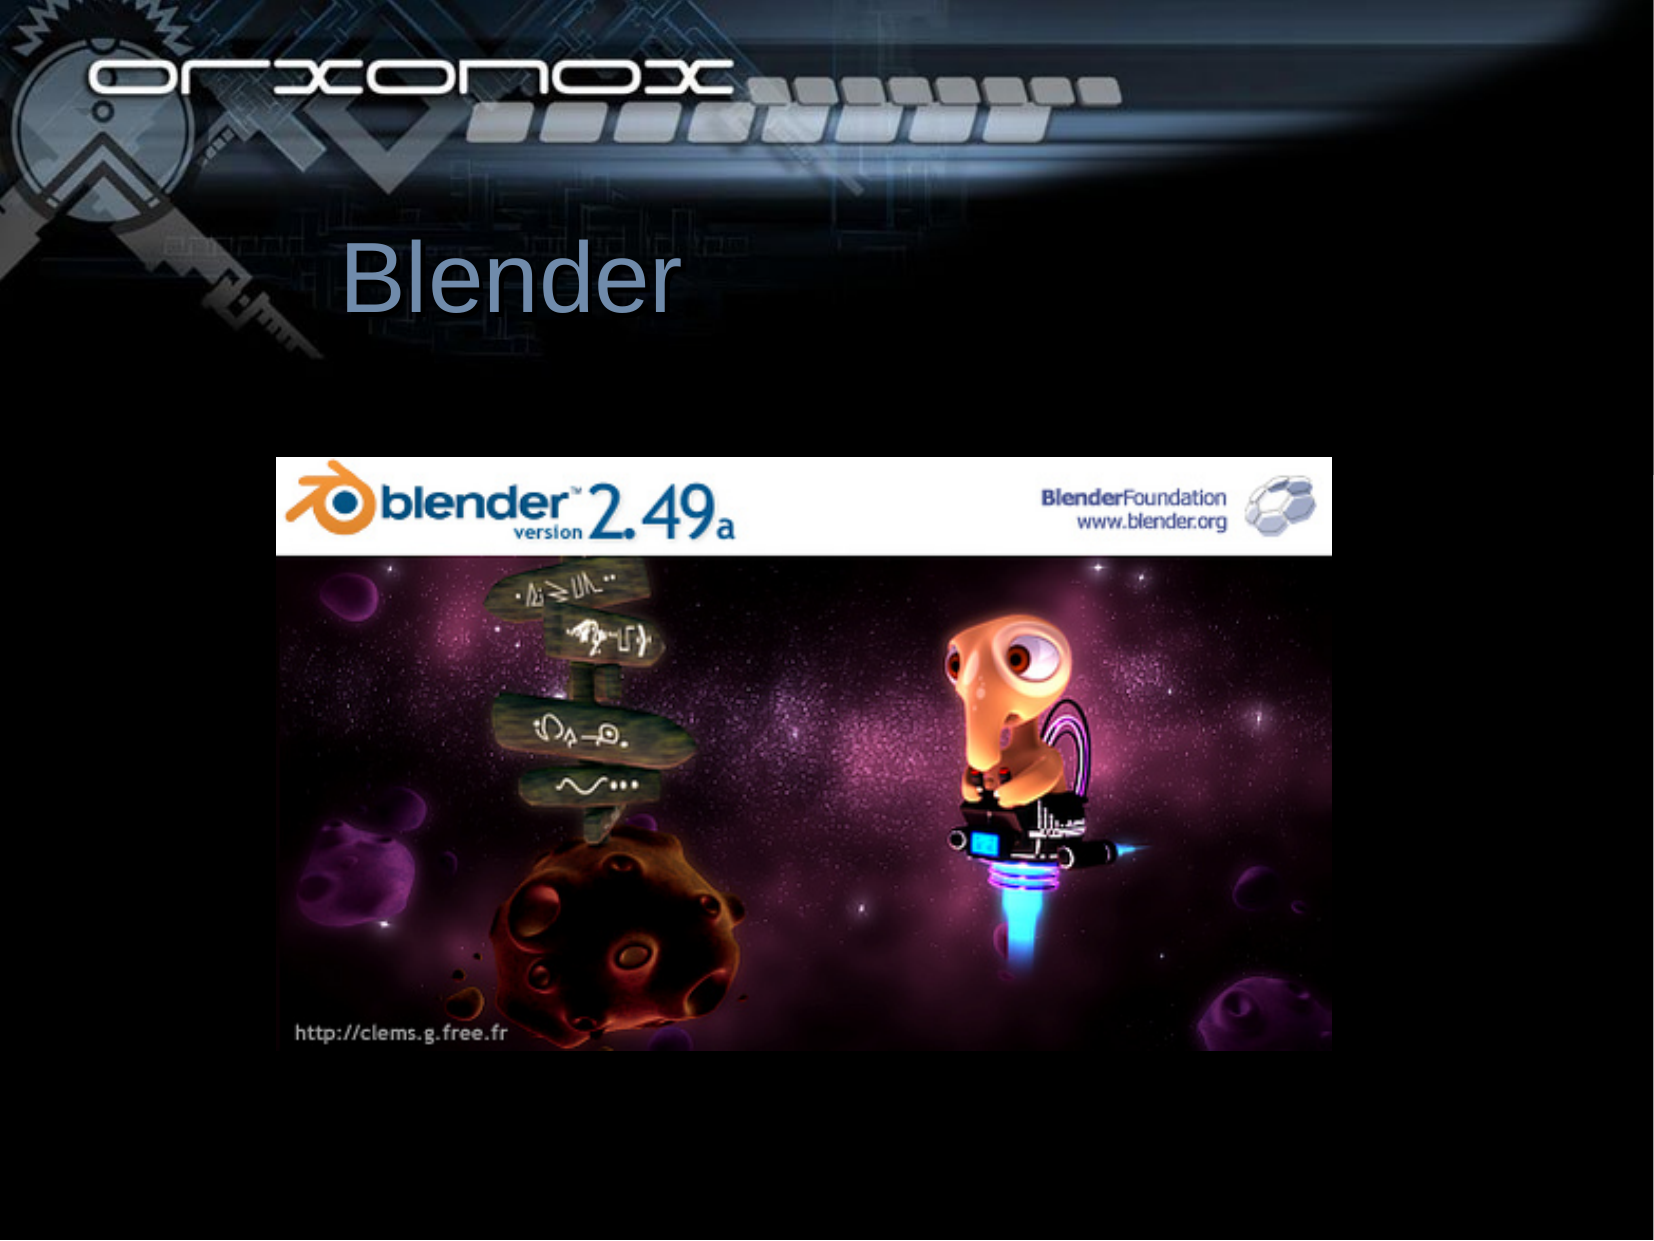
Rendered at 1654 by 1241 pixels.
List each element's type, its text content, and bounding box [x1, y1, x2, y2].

picture [0, 0, 1654, 1051]
text_box Blender [324, 205, 1300, 261]
